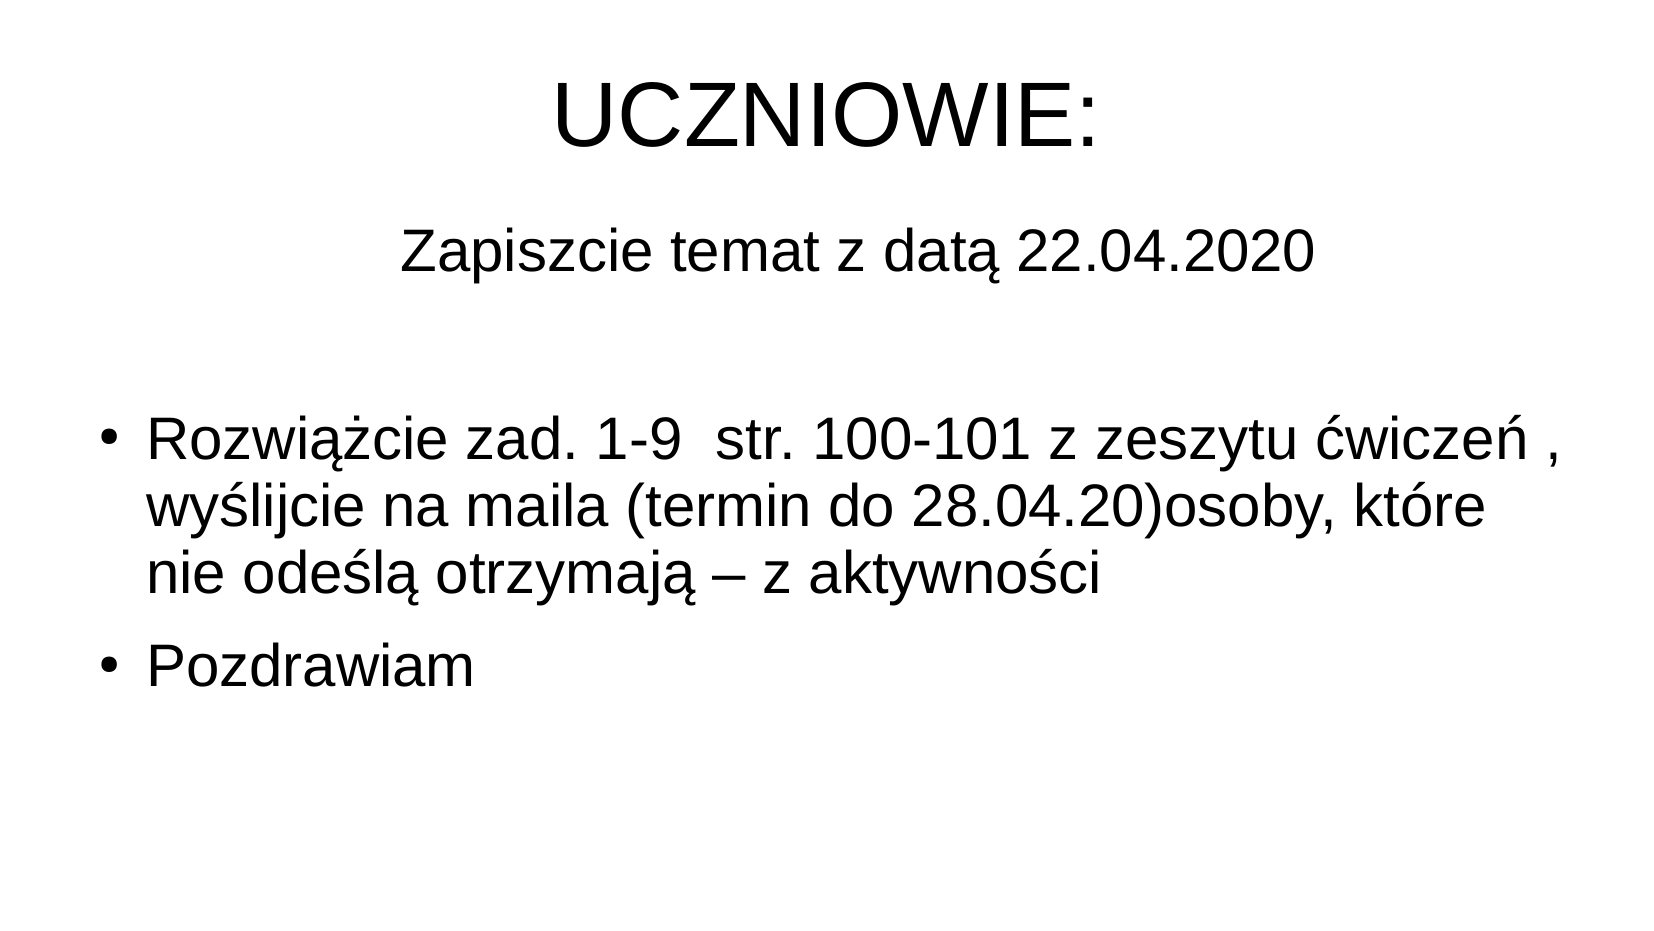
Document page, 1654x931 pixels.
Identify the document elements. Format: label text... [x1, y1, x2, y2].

title UCZNIOWIE: [82, 37, 1571, 193]
list Zapiszcie temat z datą 22.04.2020 Rozwiążcie zad. 1-9 str. 100-101 z zeszytu ćwiczeń , wyślijcie na maila (termin do 28.04.20)osoby, które nie odeślą otrzymają – z aktywności Pozdrawiam [82, 217, 1571, 758]
